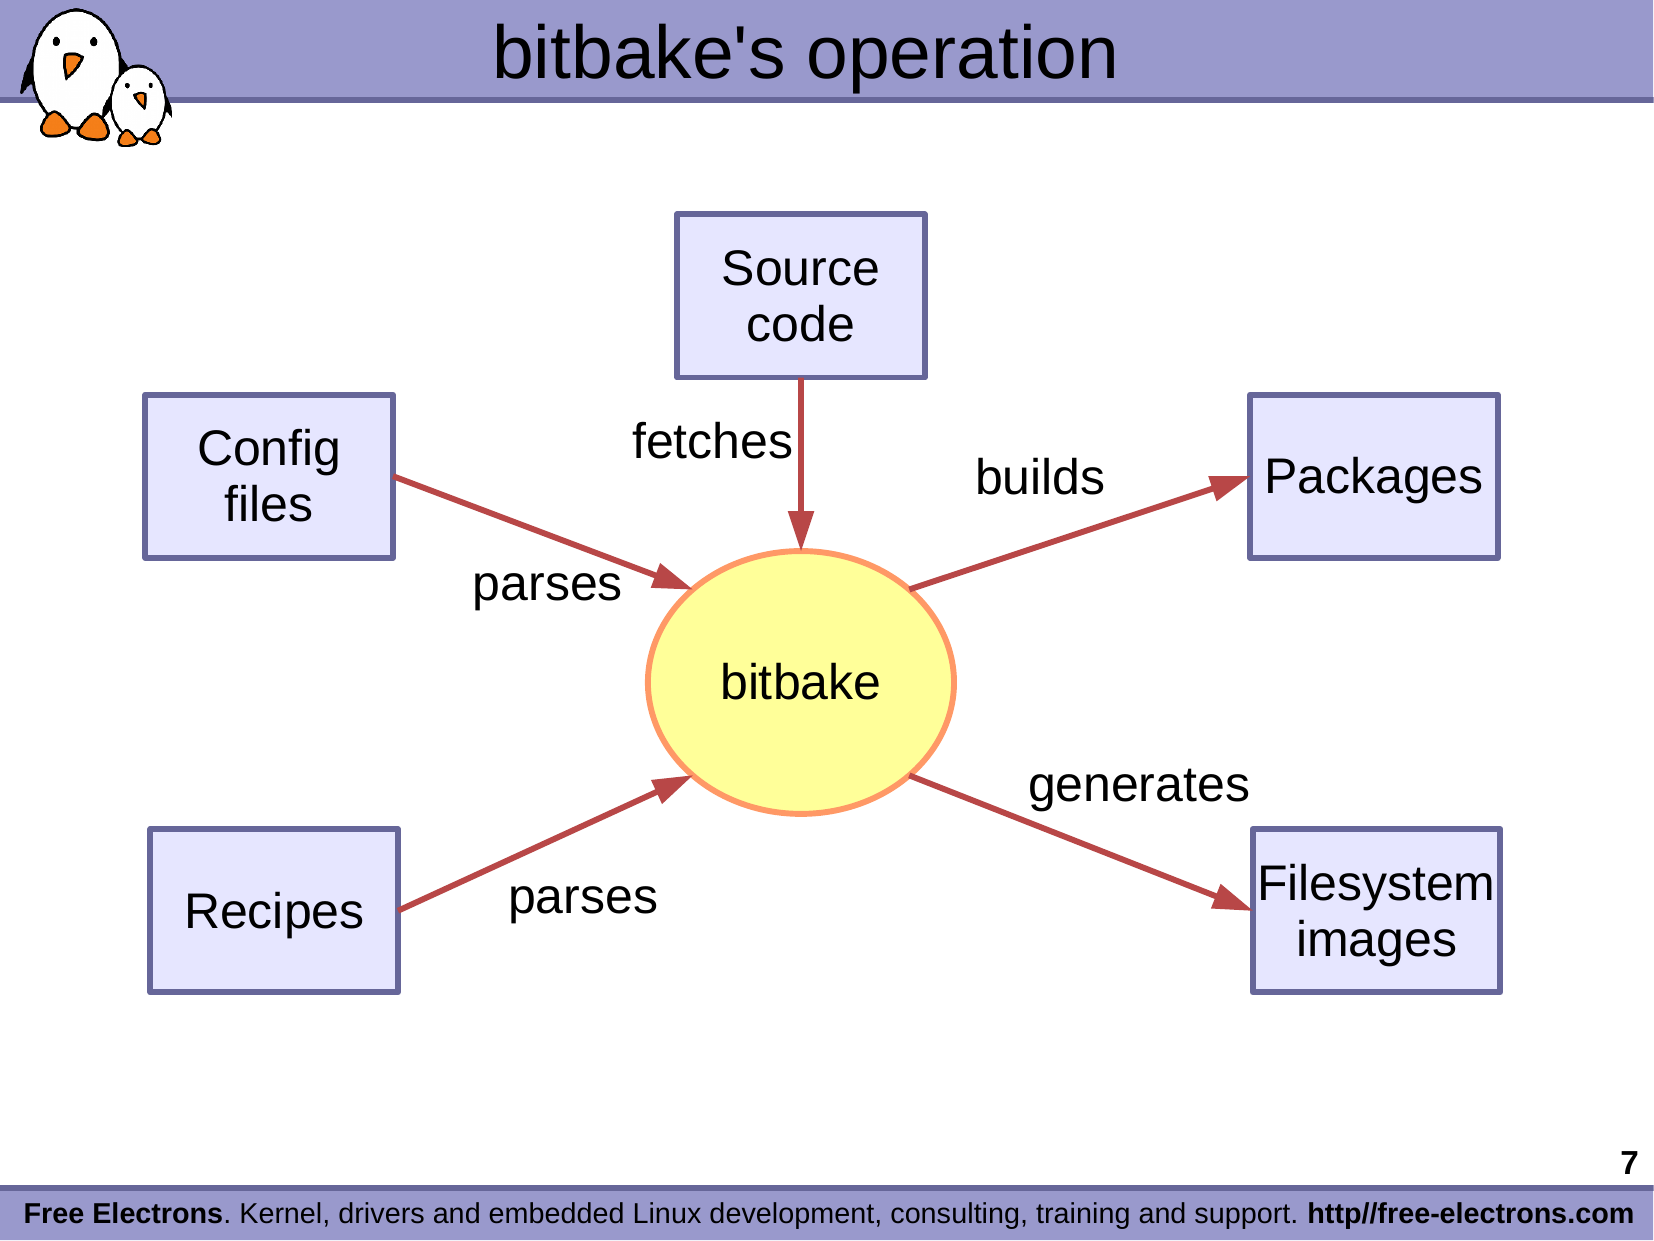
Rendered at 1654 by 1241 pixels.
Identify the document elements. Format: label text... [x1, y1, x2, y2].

text_box Config files [145, 394, 393, 558]
title bitbake's operation [60, 0, 1551, 106]
text_box Filesystem images [1252, 829, 1501, 993]
text_box fetches [632, 413, 794, 476]
text_box Packages [1250, 394, 1498, 558]
text_box generates [1028, 756, 1251, 819]
text_box parses [472, 555, 623, 618]
picture [20, 8, 172, 147]
text_box parses [508, 868, 659, 931]
text_box bitbake [647, 551, 955, 814]
text_box builds [974, 449, 1106, 512]
text_box Source code [677, 214, 925, 378]
text_box Recipes [150, 829, 398, 993]
